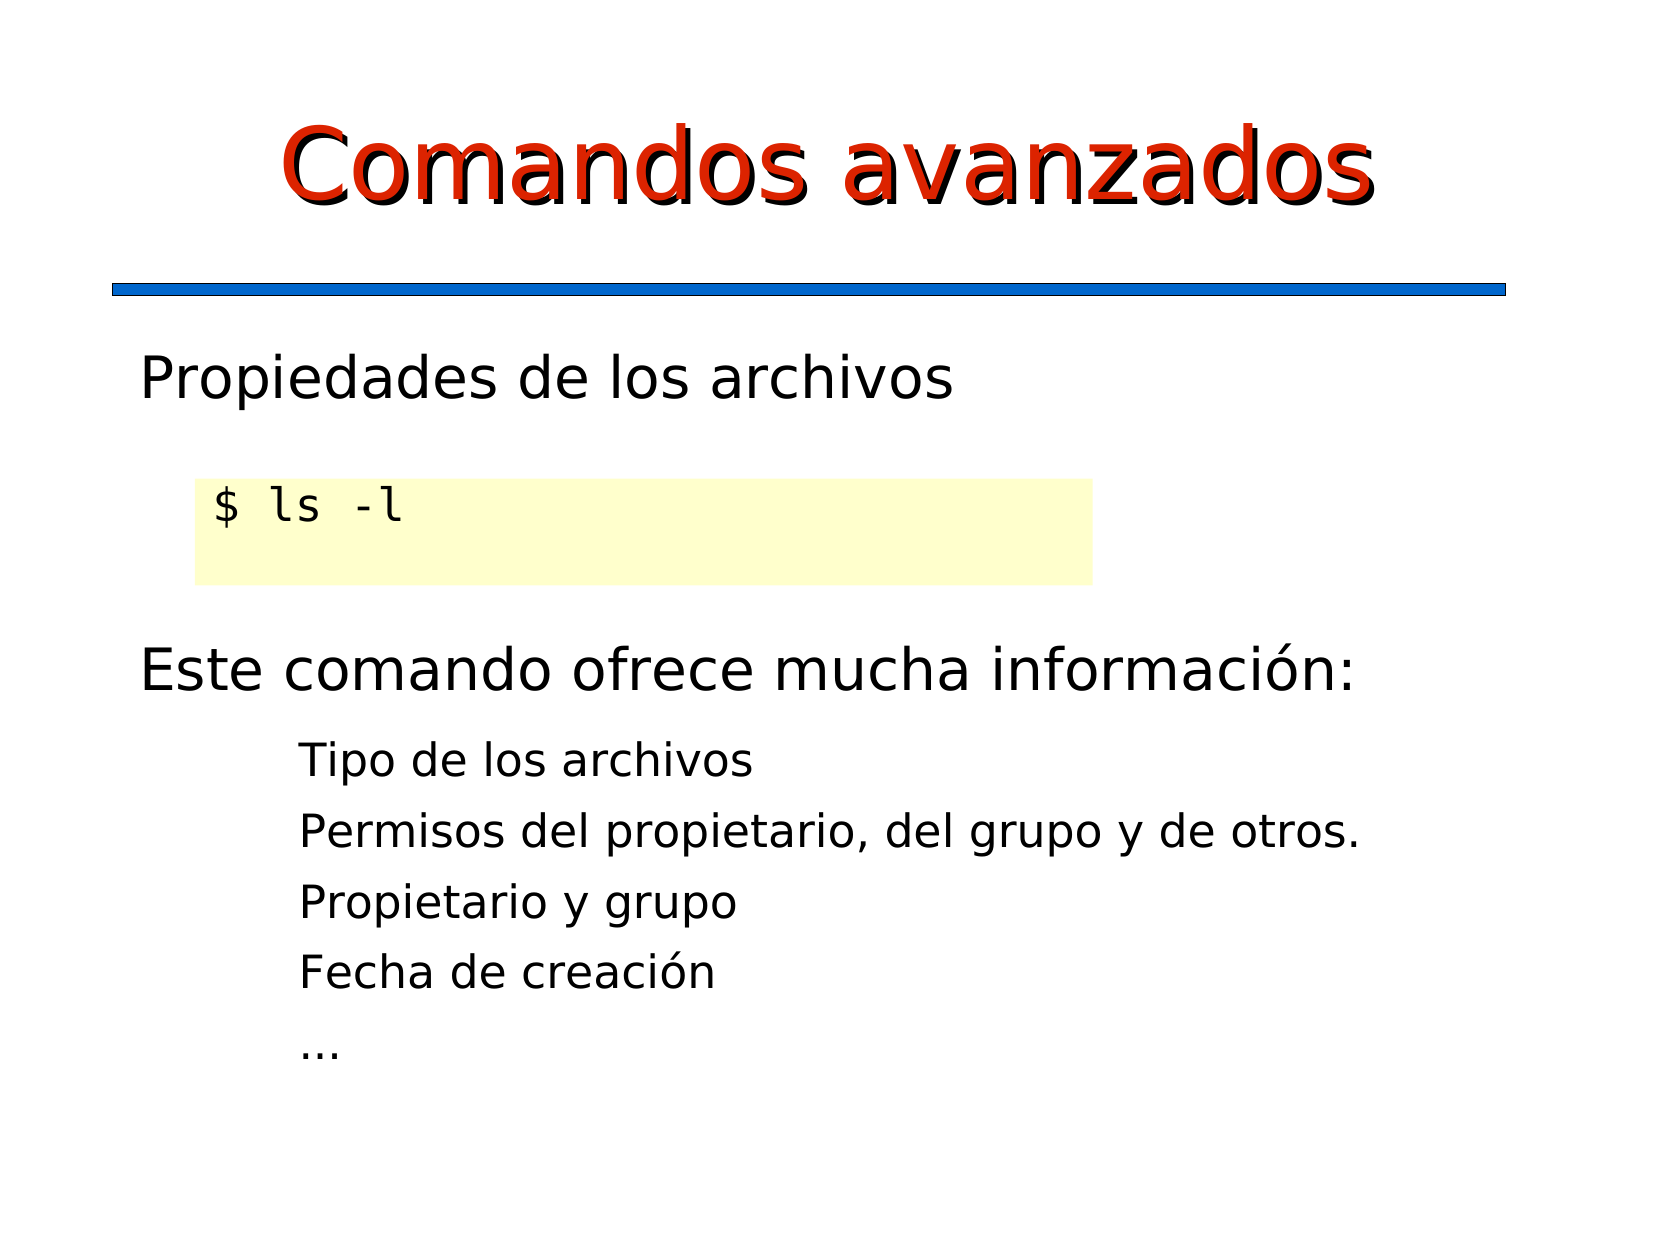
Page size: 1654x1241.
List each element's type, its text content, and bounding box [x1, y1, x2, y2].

text_box $ ls -l [194, 478, 1093, 586]
list Propiedades de los archivos Este comando ofrece mucha información: Tipo de los archivos Permisos del propietario, del grupo y de otros. Propietario y grupo Fecha de creación ... [121, 344, 1534, 1127]
title Comandos avanzados [121, 61, 1534, 269]
